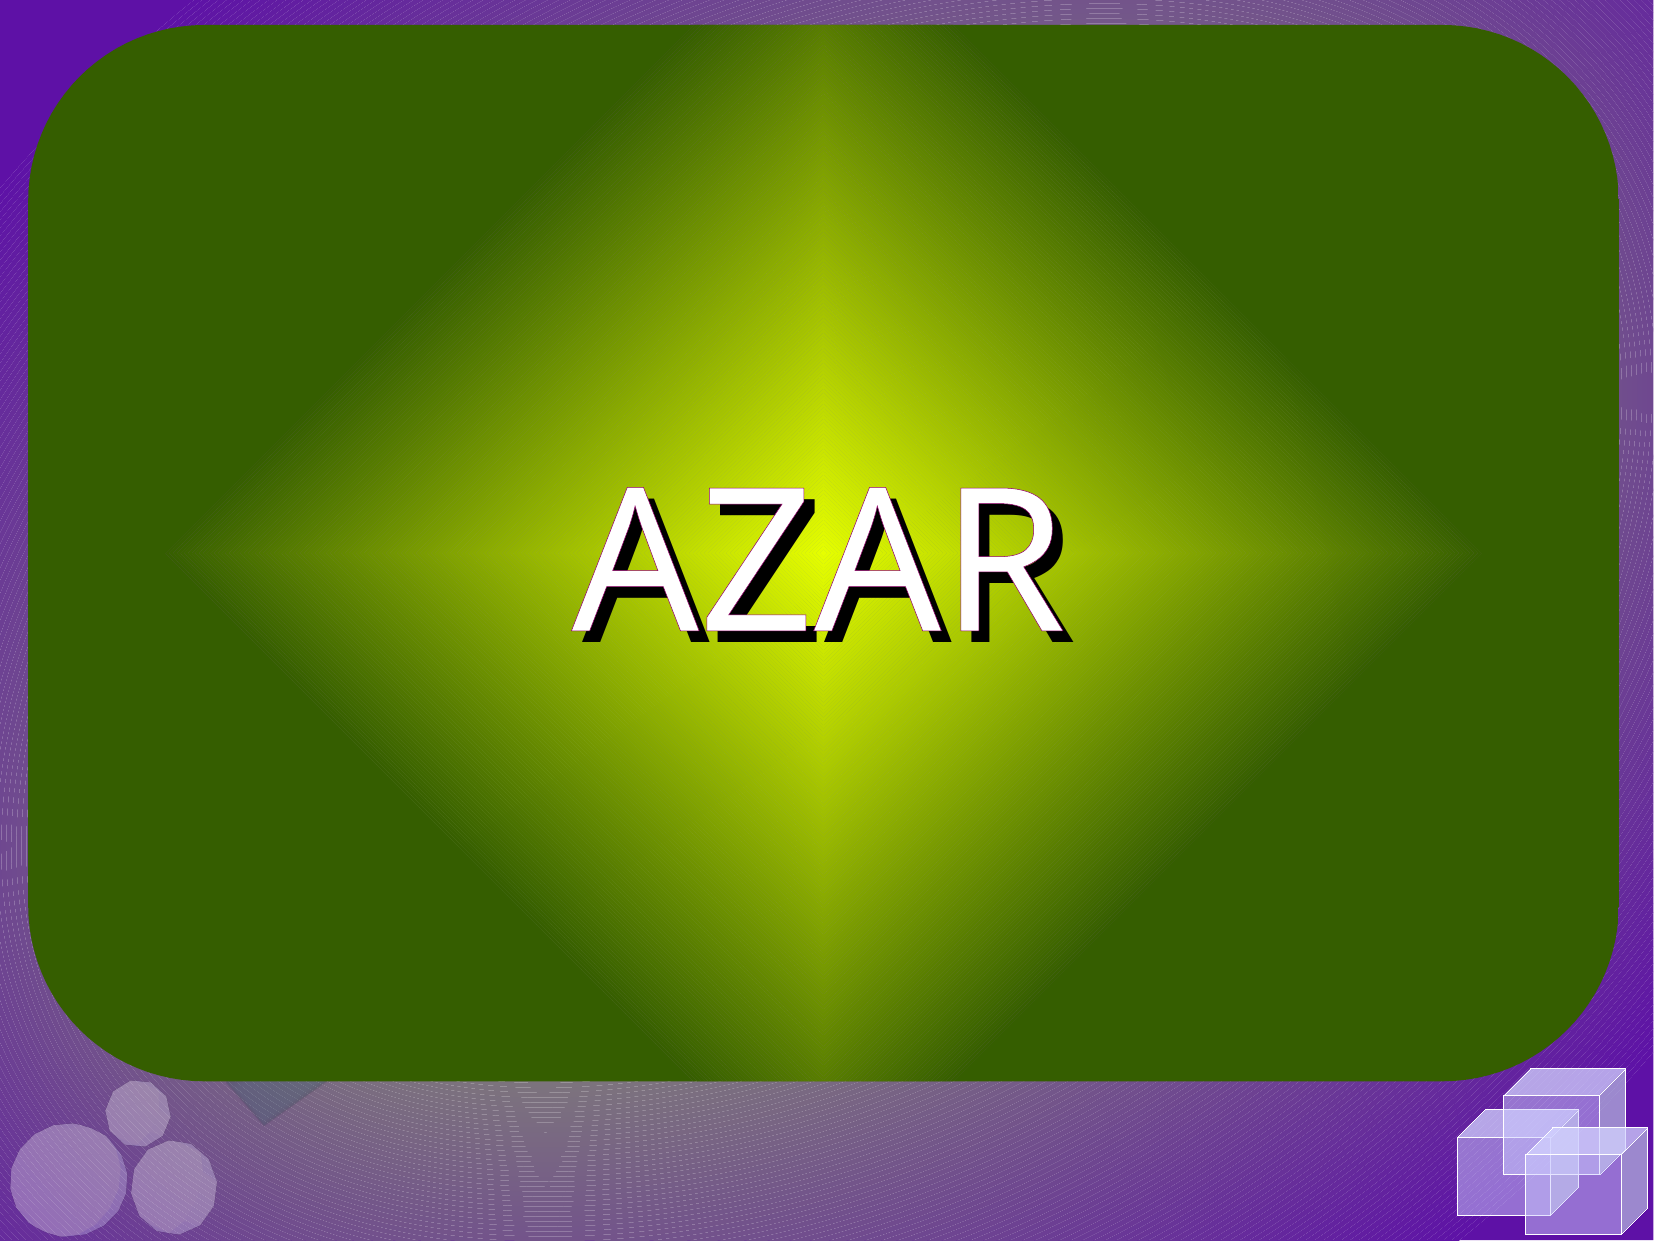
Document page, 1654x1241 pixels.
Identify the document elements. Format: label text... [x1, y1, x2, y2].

text_box [28, 24, 1619, 1082]
text_box AZAR [168, 409, 1469, 707]
